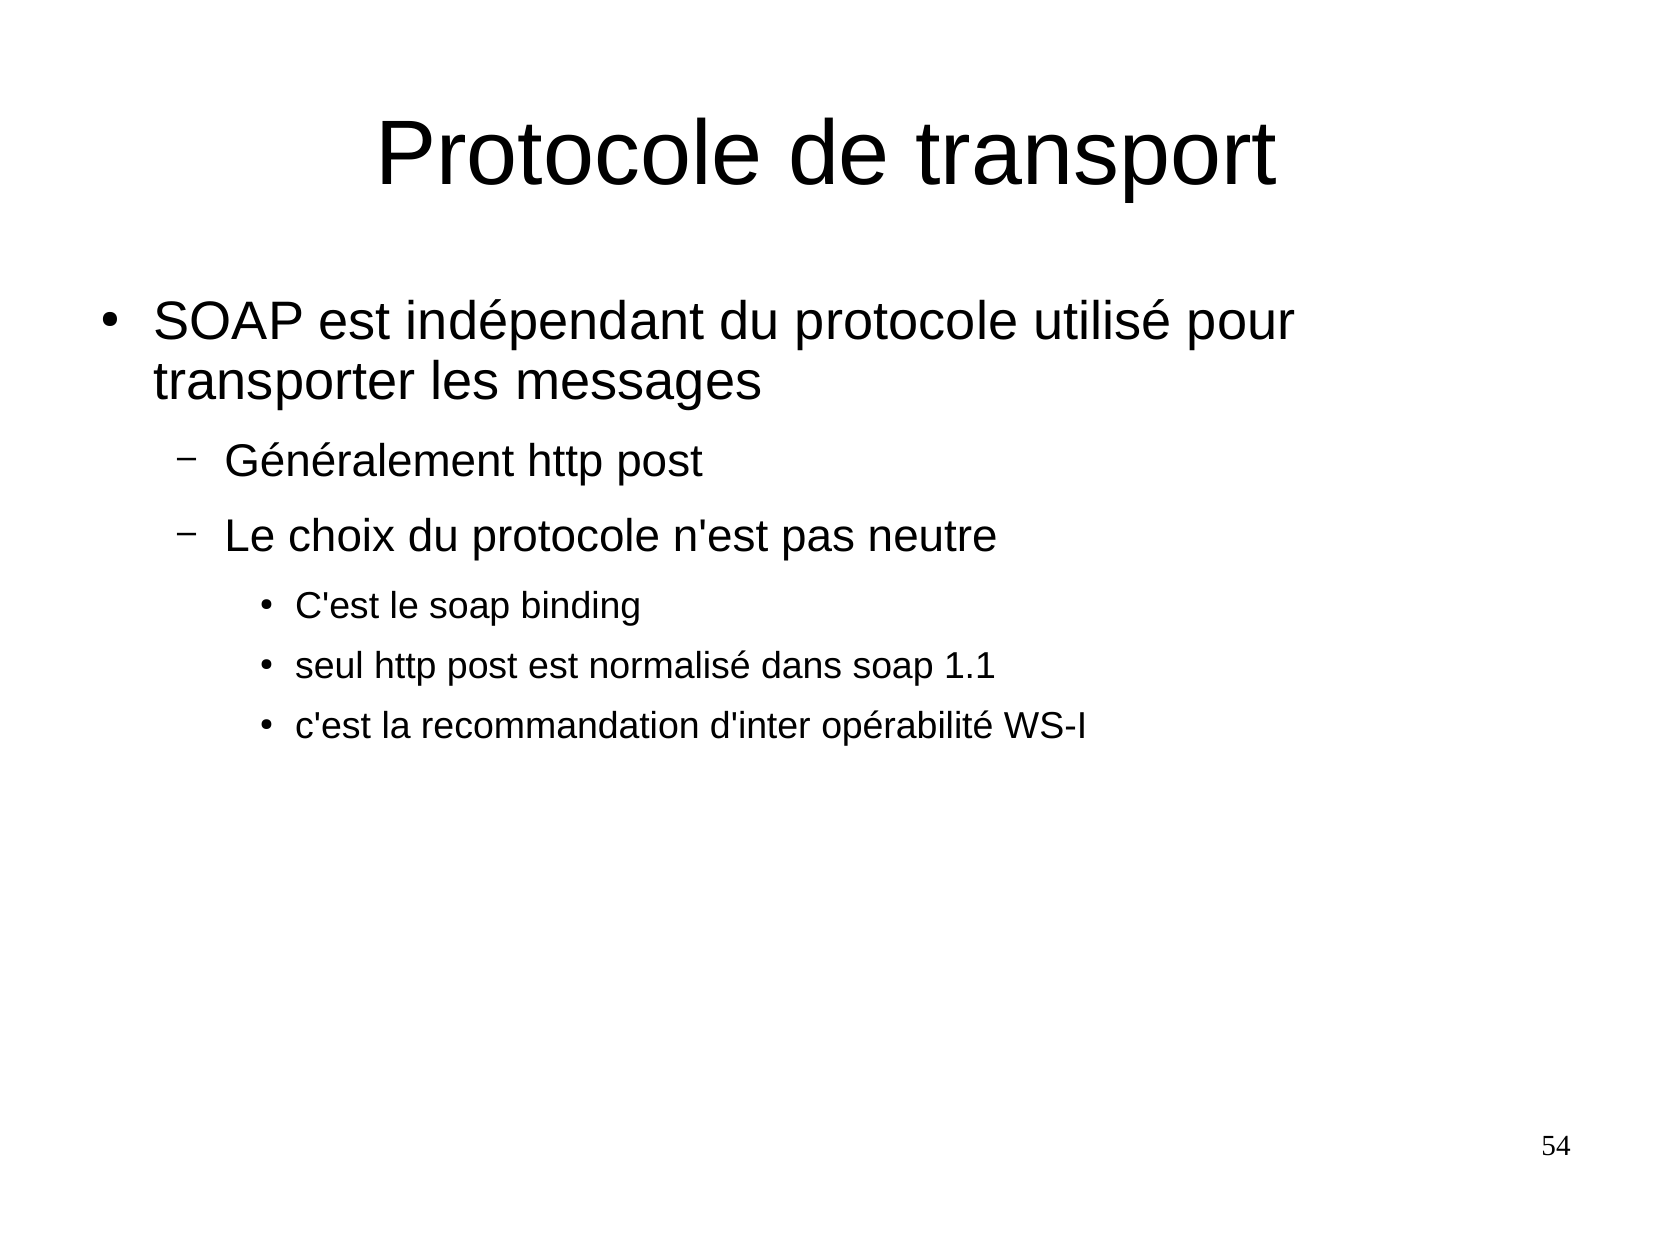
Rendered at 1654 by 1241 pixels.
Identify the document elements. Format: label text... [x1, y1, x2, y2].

list SOAP est indépendant du protocole utilisé pour transporter les messages Généralement http post Le choix du protocole n'est pas neutre C'est le soap binding seul http post est normalisé dans soap 1.1 c'est la recommandation d'inter opérabilité WS-I [82, 290, 1571, 1094]
title Protocole de transport [82, 56, 1571, 250]
